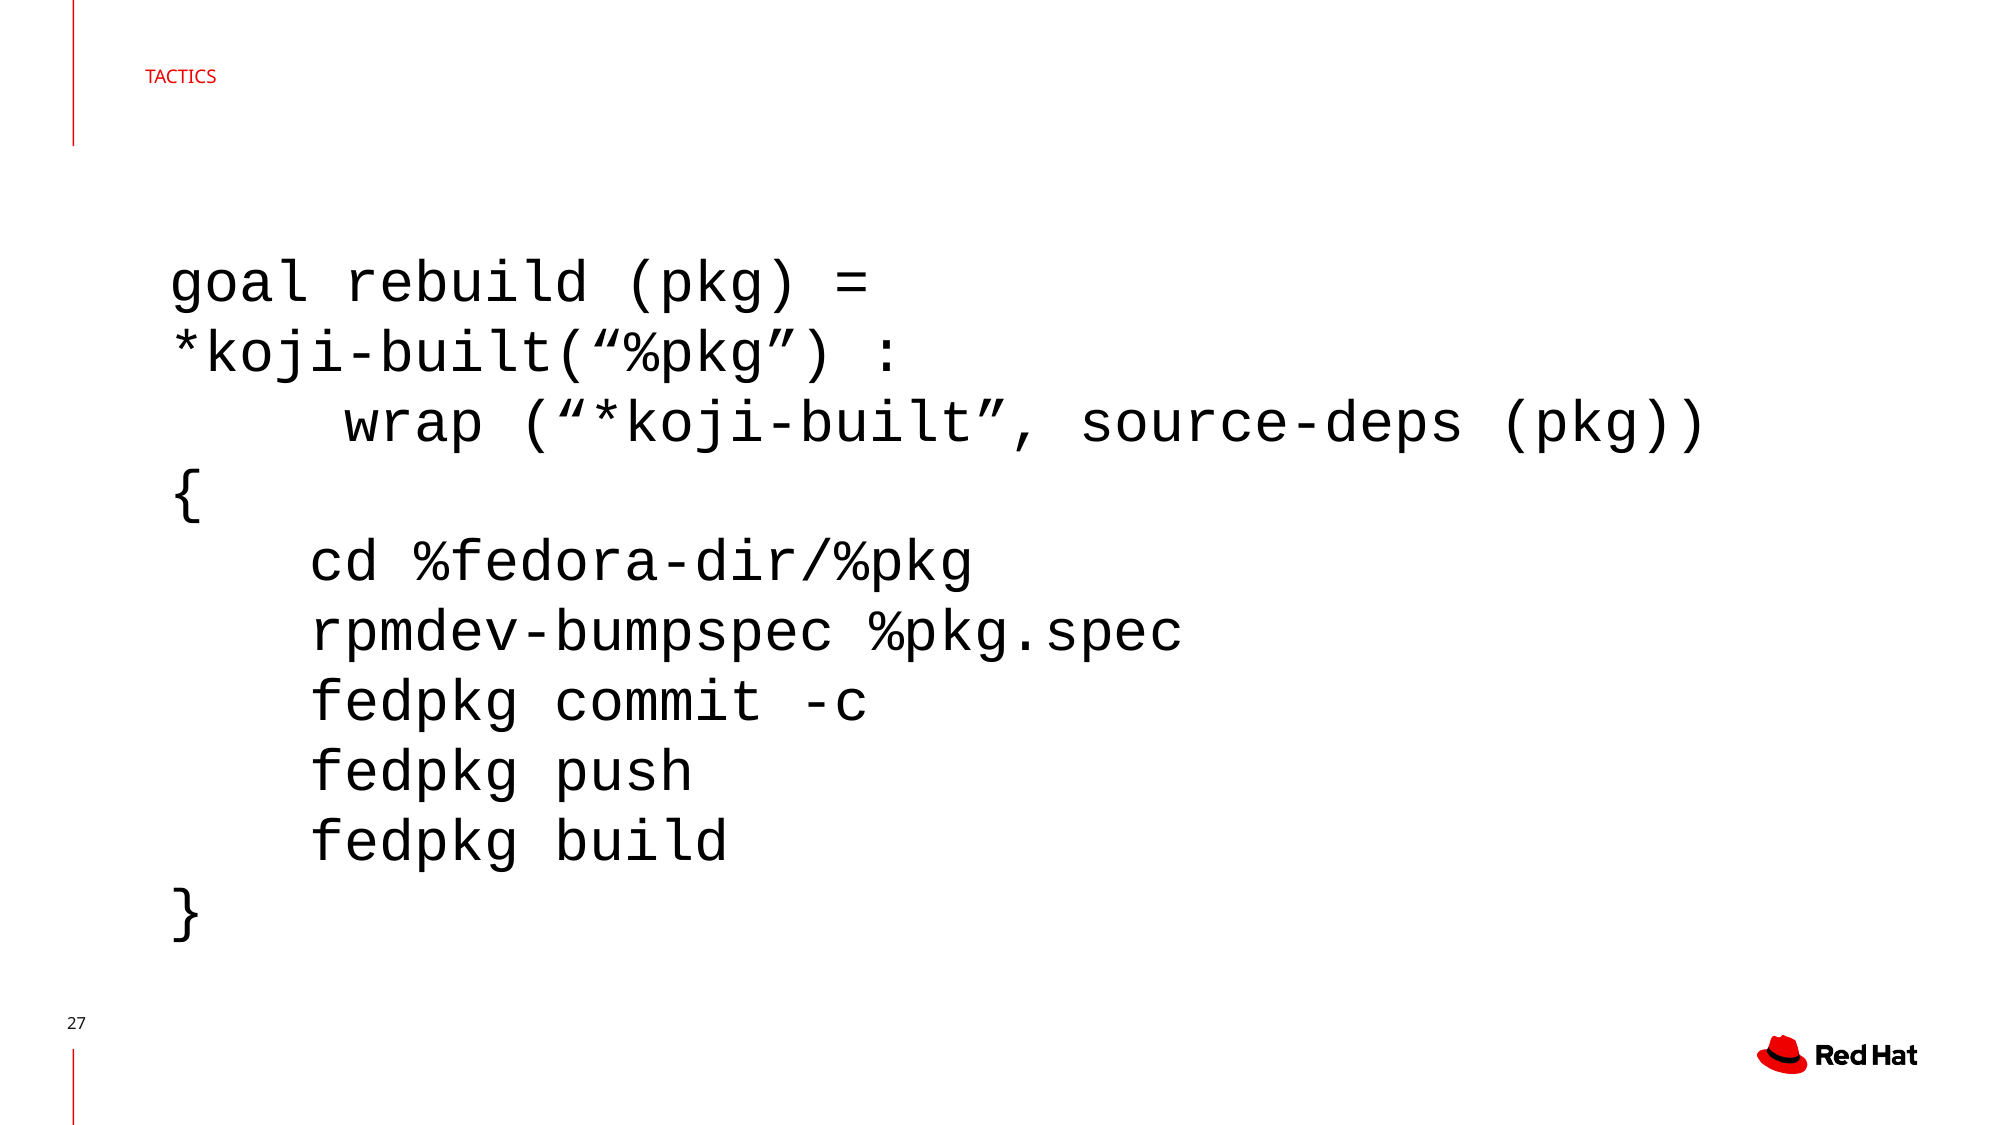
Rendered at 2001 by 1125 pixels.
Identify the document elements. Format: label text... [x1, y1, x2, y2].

text_box TACTICS [73, 9, 918, 144]
picture [1757, 1035, 1918, 1074]
text_box goal rebuild (pkg) = *koji-built(“%pkg”) : wrap (“*koji-built”, source-deps (pkg)) { cd %fedora-dir/%pkg rpmdev-bumpspec %pkg.spec fedpkg commit -c fedpkg push fedpkg build } [154, 235, 1807, 950]
